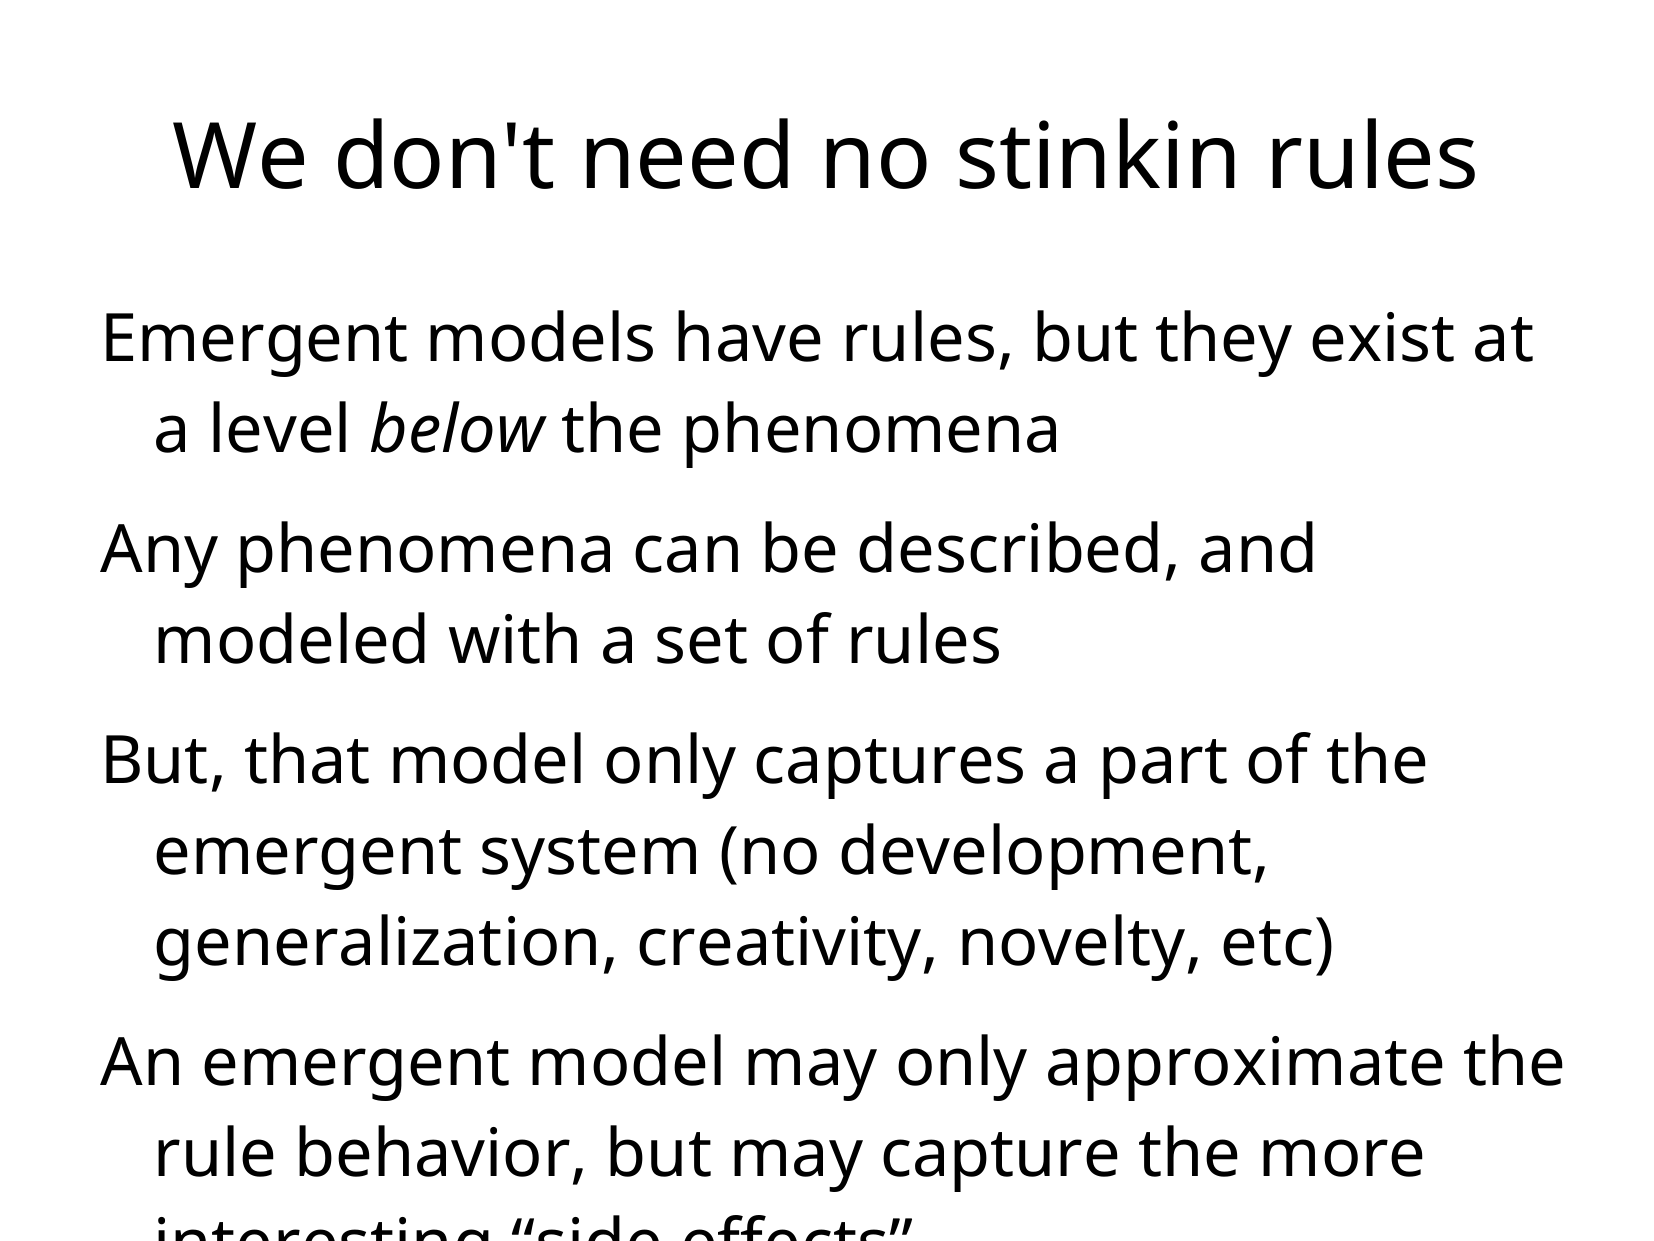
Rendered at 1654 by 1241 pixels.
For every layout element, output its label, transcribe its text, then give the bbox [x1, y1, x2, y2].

title We don't need no stinkin rules [82, 49, 1571, 257]
list Emergent models have rules, but they exist at a level below the phenomena Any phenomena can be described, and modeled with a set of rules But, that model only captures a part of the emergent system (no development, generalization, creativity, novelty, etc) An emergent model may only approximate the rule behavior, but may capture the more interesting “side effects” [82, 290, 1571, 1187]
